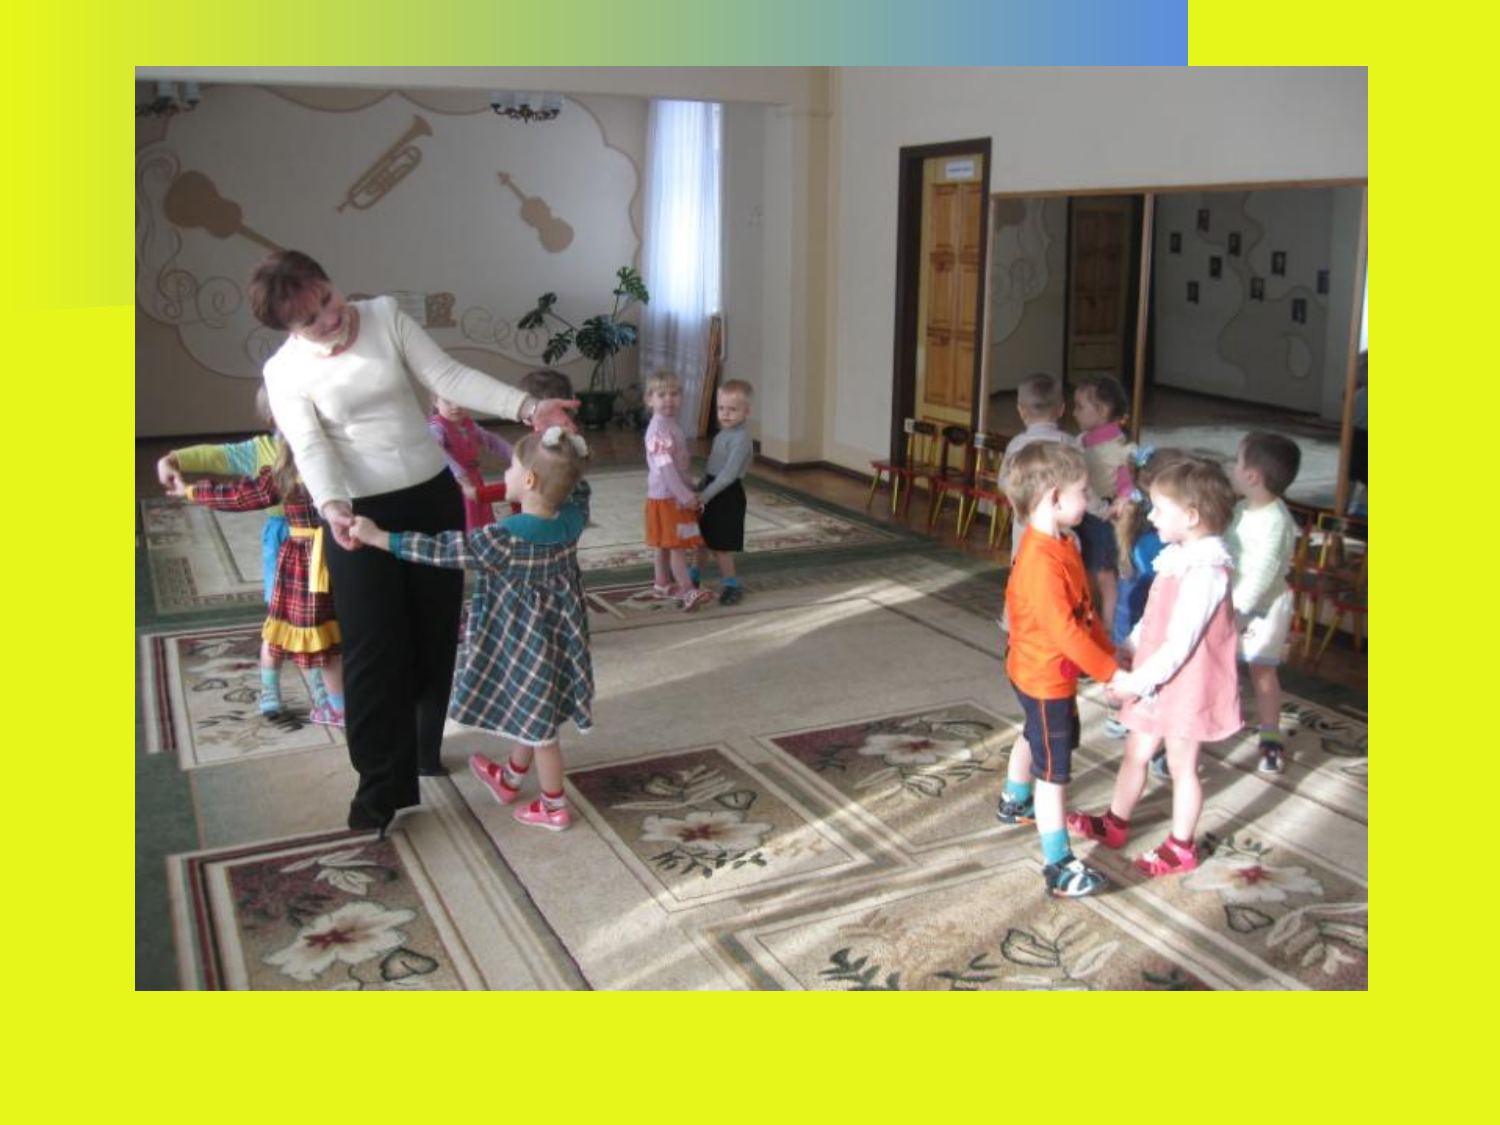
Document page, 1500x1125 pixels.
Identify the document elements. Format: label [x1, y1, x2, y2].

picture [135, 66, 1368, 991]
